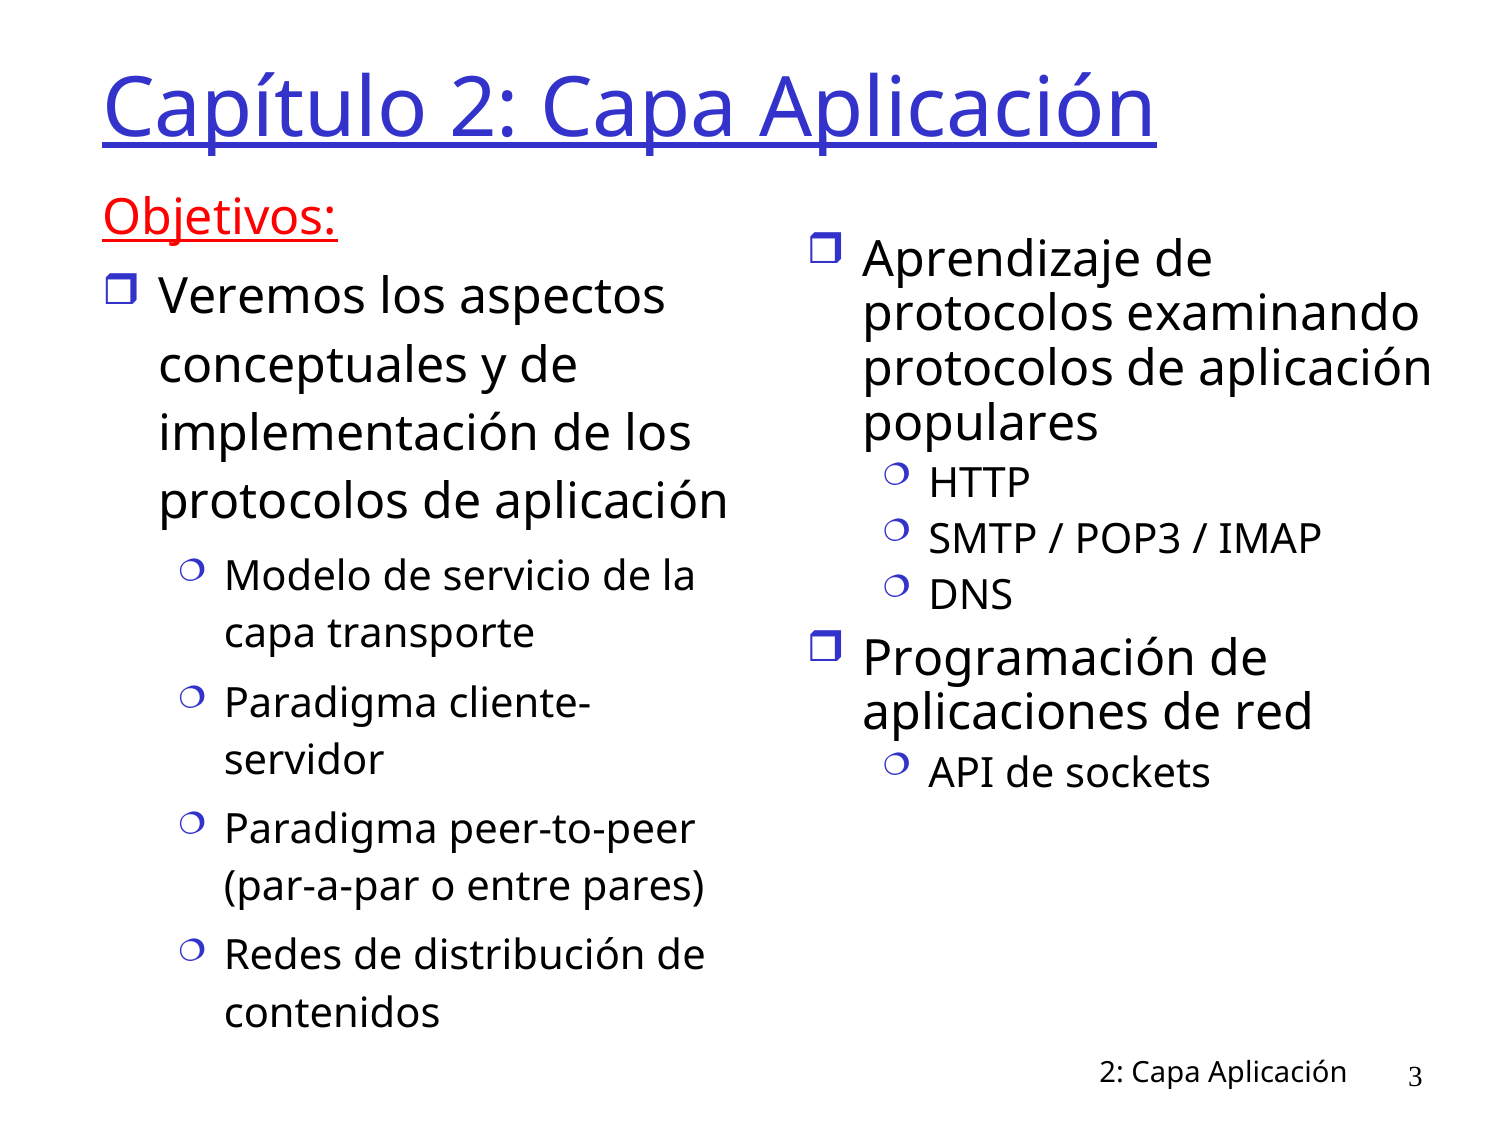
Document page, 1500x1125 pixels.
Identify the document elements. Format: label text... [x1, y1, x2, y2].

list Aprendizaje de protocolos examinando protocolos de aplicación populares HTTP SMTP / POP3 / IMAP DNS Programación de aplicaciones de red API de sockets [792, 224, 1464, 1066]
title Capítulo 2: Capa Aplicación [87, 15, 1463, 196]
list Objetivos: Veremos los aspectos conceptuales y de implementación de los protocolos de aplicación Modelo de servicio de la capa transporte Paradigma cliente-servidor Paradigma peer-to-peer (par-a-par o entre pares) Redes de distribución de contenidos [87, 183, 759, 1025]
